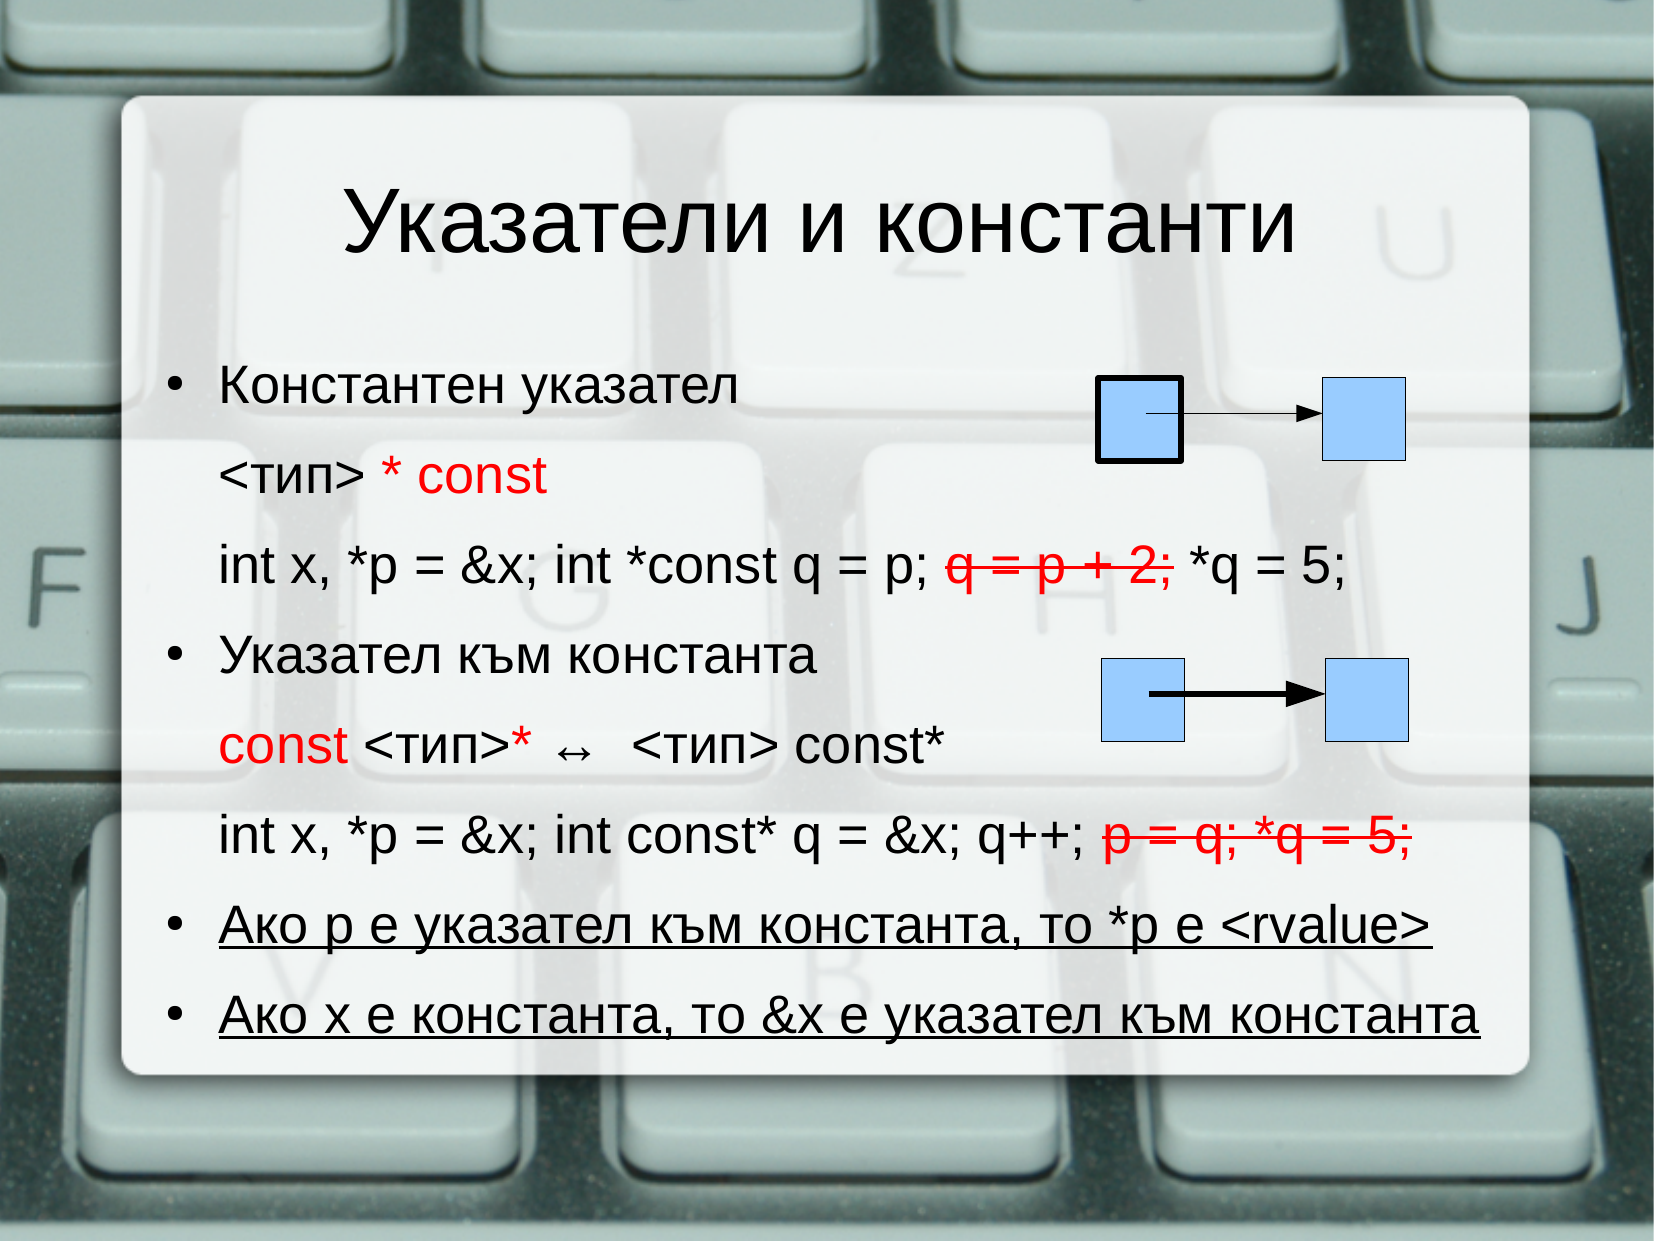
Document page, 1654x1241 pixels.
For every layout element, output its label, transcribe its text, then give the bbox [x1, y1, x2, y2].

list Константен указател <тип> * const int x, *p = &x; int *const q = p; q = p + 2; *q = 5; Указател към константа const <тип>* ↔ <тип> const* int x, *p = &x; int const* q = &x; q++; p = q; *q = 5; Ако p е указател към константа, то *p е <rvalue> Ако x е константа, то &x е указател към константа [147, 354, 1506, 1074]
picture [0, 0, 1654, 1241]
text_box [1101, 658, 1185, 742]
title Указатели и константи [135, 117, 1506, 325]
text_box [1325, 658, 1409, 742]
text_box [1098, 377, 1182, 461]
text_box [1322, 377, 1406, 461]
